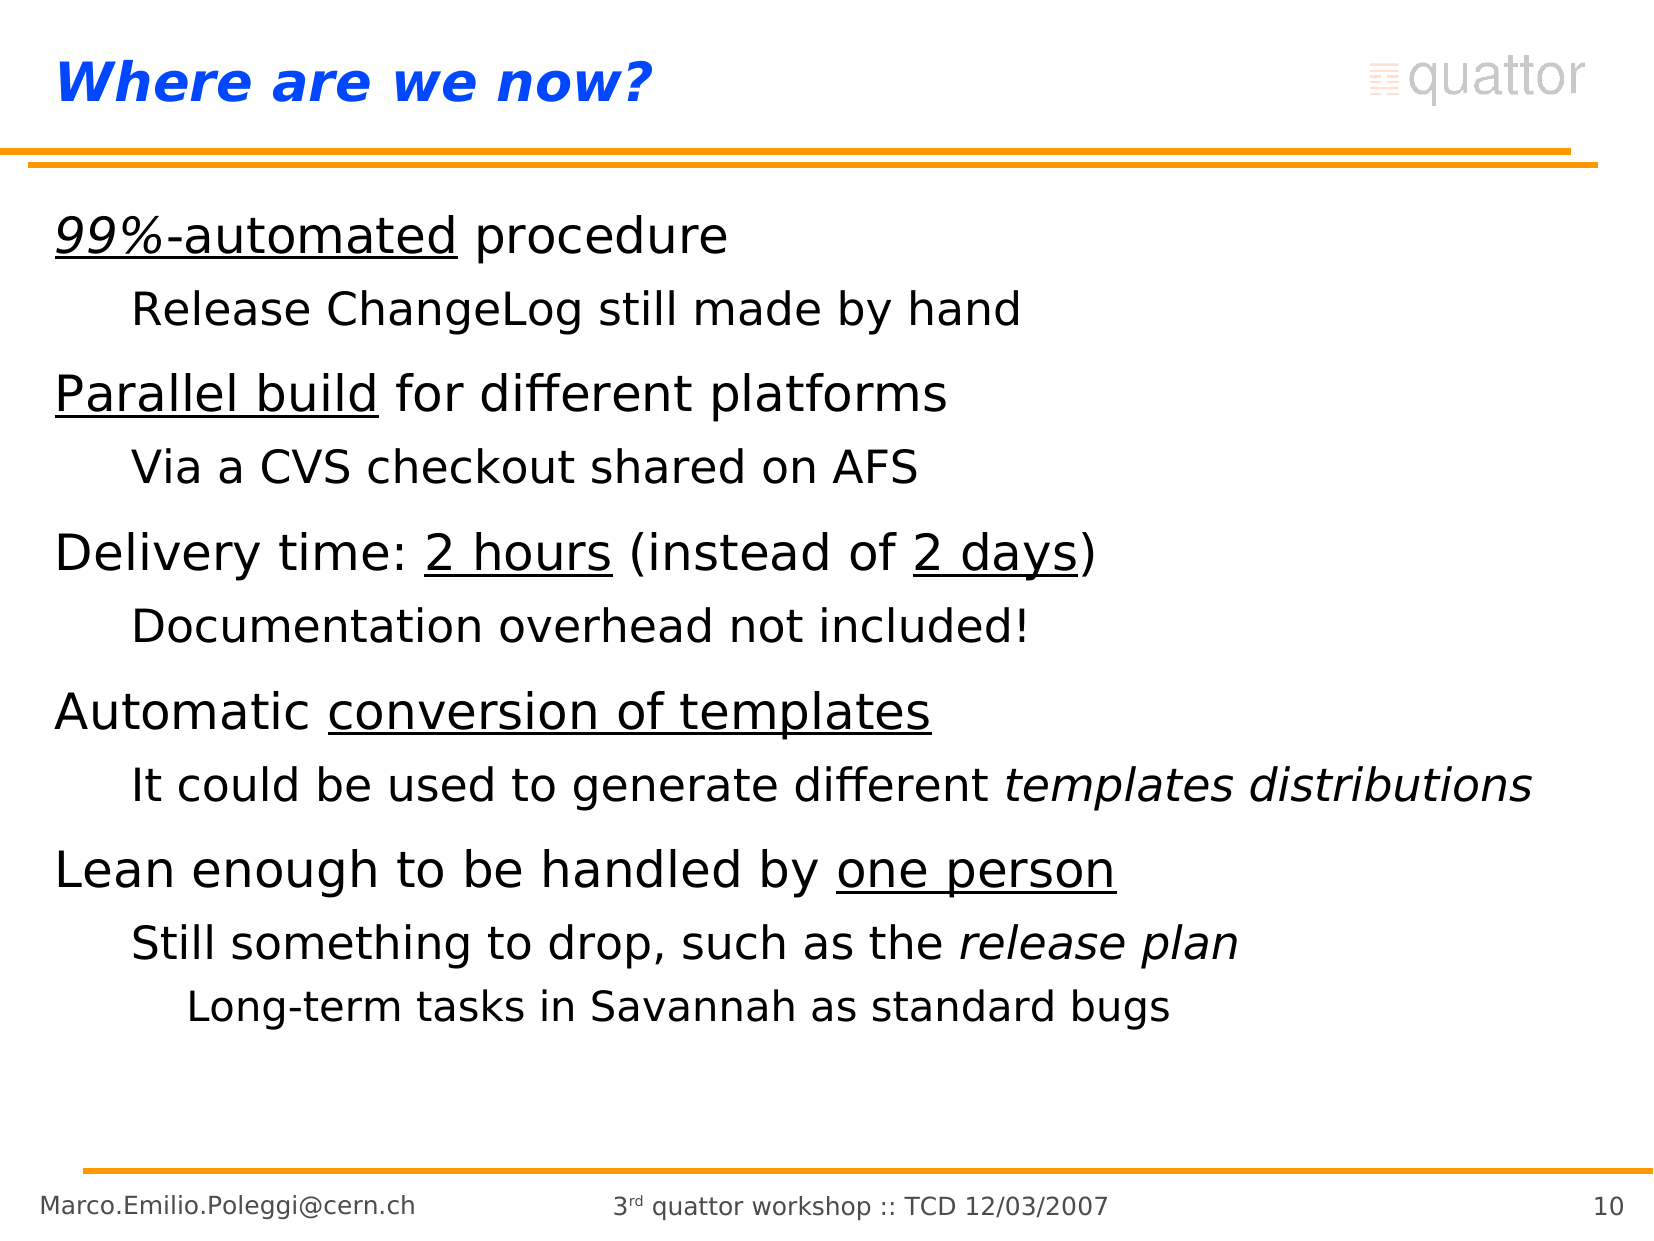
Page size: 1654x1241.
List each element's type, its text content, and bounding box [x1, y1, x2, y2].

title Where are we now? [55, 48, 1241, 116]
list 99%-automated procedure Release ChangeLog still made by hand Parallel build for different platforms Via a CVS checkout shared on AFS Delivery time: 2 hours (instead of 2 days) Documentation overhead not included! Automatic conversion of templates It could be used to generate different templates distributions Lean enough to be handled by one person Still something to drop, such as the release plan Long-term tasks in Savannah as standard bugs [55, 206, 1582, 1088]
